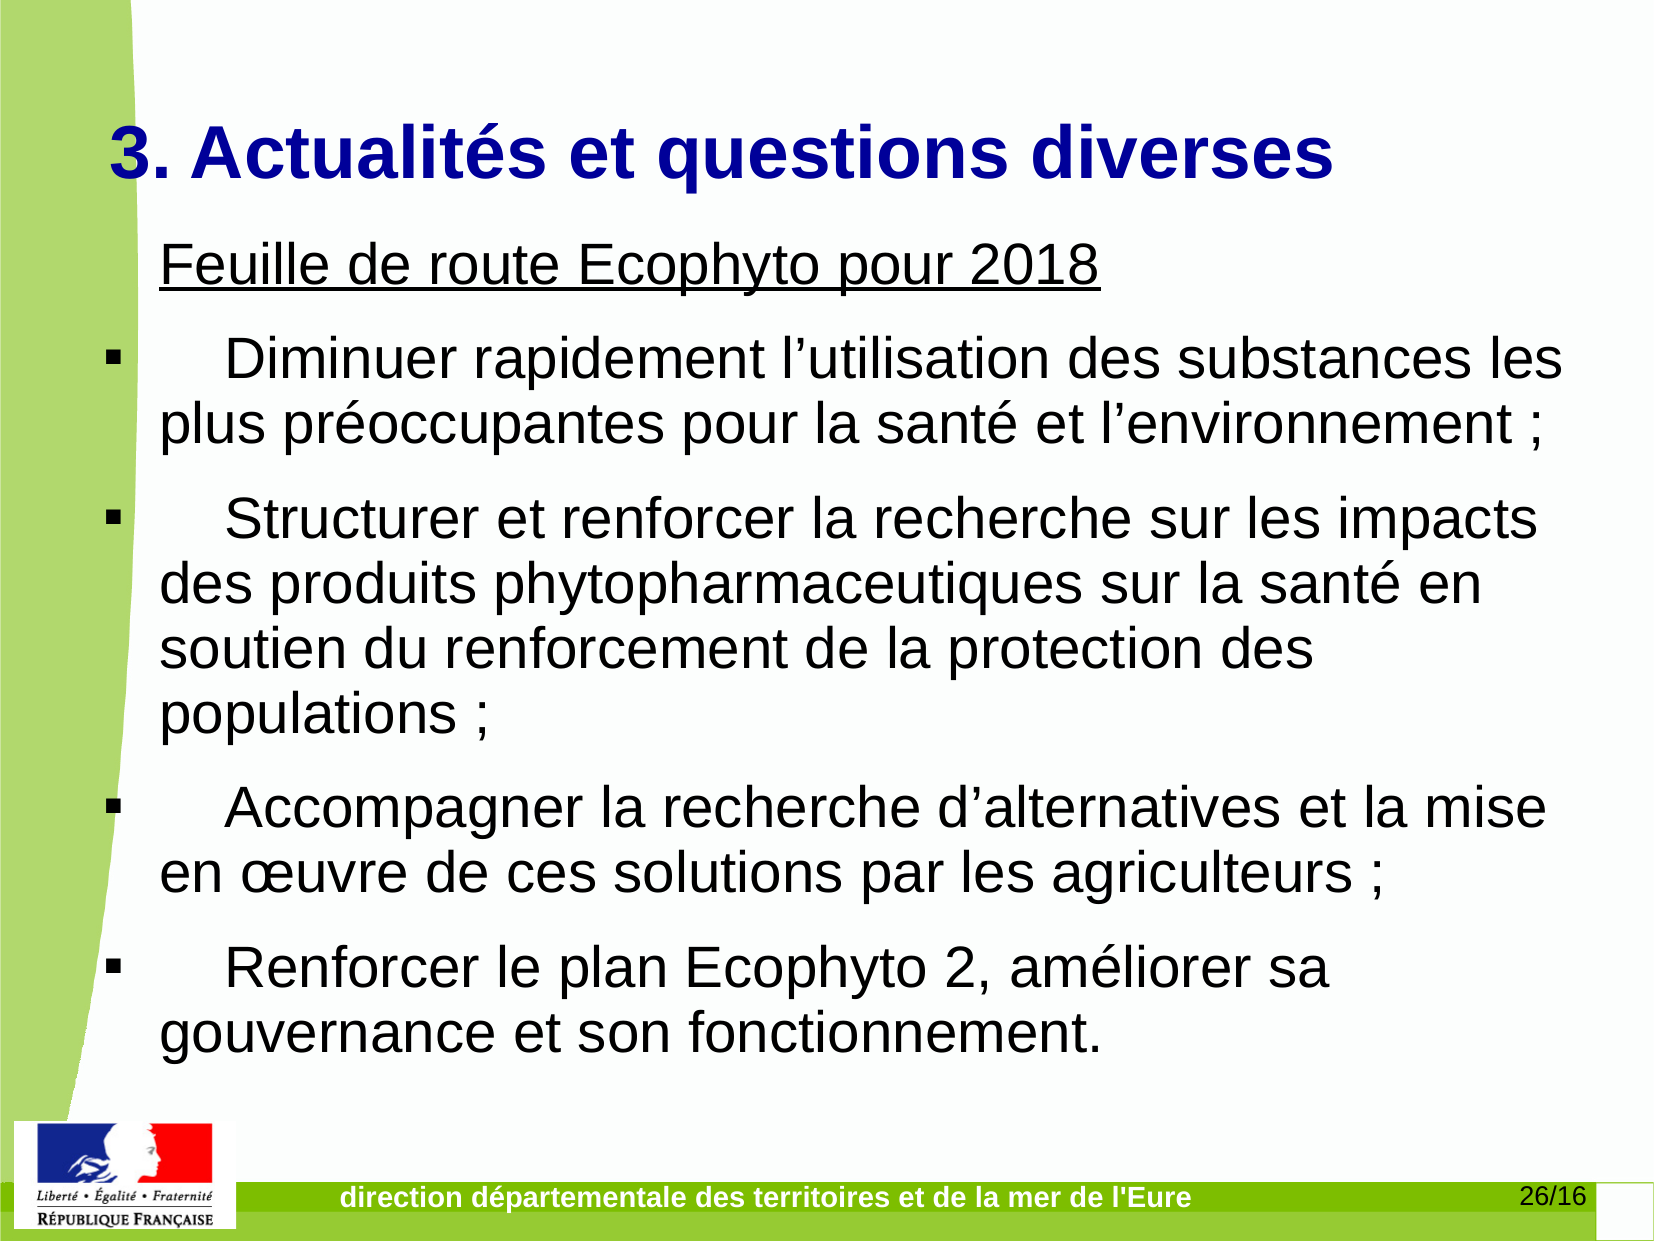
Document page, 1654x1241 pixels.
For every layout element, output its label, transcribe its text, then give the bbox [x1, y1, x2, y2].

list Feuille de route Ecophyto pour 2018 Diminuer rapidement l’utilisation des substances les plus préoccupantes pour la santé et l’environnement ; Structurer et renforcer la recherche sur les impacts des produits phytopharmaceutiques sur la santé en soutien du renforcement de la protection des populations ; Accompagner la recherche d’alternatives et la mise en œuvre de ces solutions par les agriculteurs ; Renforcer le plan Ecophyto 2, améliorer sa gouvernance et son fonctionnement. [88, 231, 1577, 1241]
title 3. Actualités et questions diverses [82, 49, 1571, 257]
picture [1577, 1195, 1582, 1203]
picture [0, 0, 1654, 1241]
